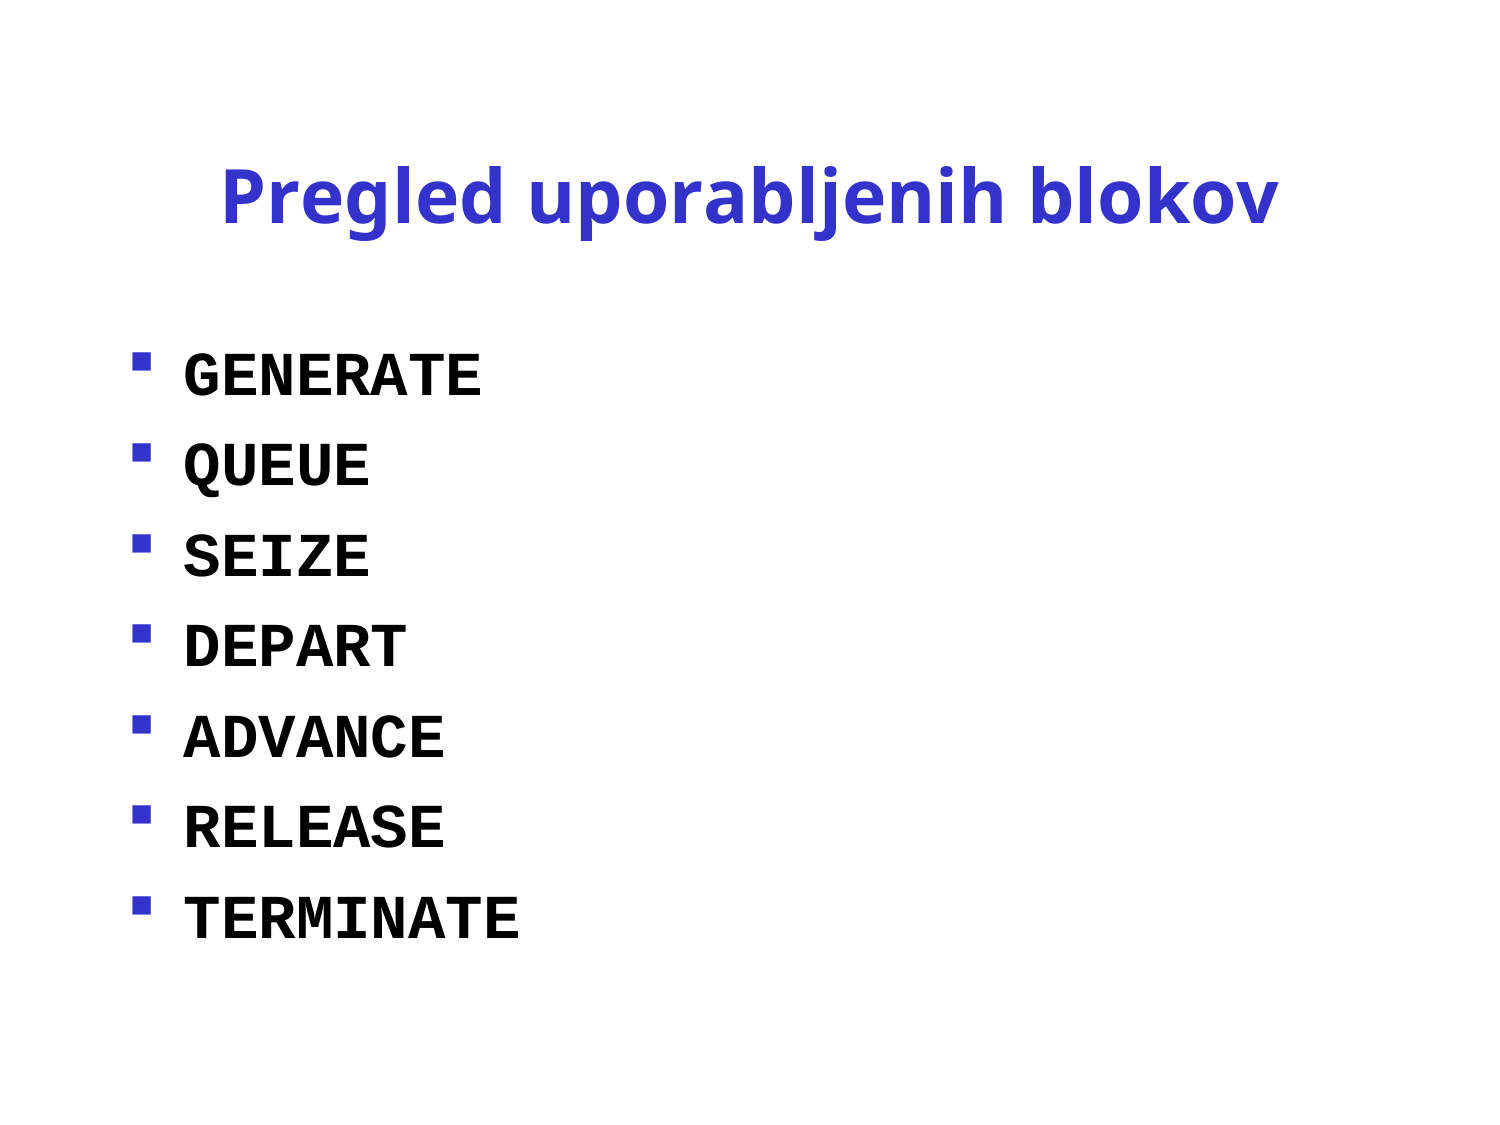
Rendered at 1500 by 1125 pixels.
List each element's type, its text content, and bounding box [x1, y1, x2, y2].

title Pregled uporabljenih blokov [112, 99, 1388, 288]
list GENERATE QUEUE SEIZE DEPART ADVANCE RELEASE TERMINATE [112, 324, 1388, 1001]
